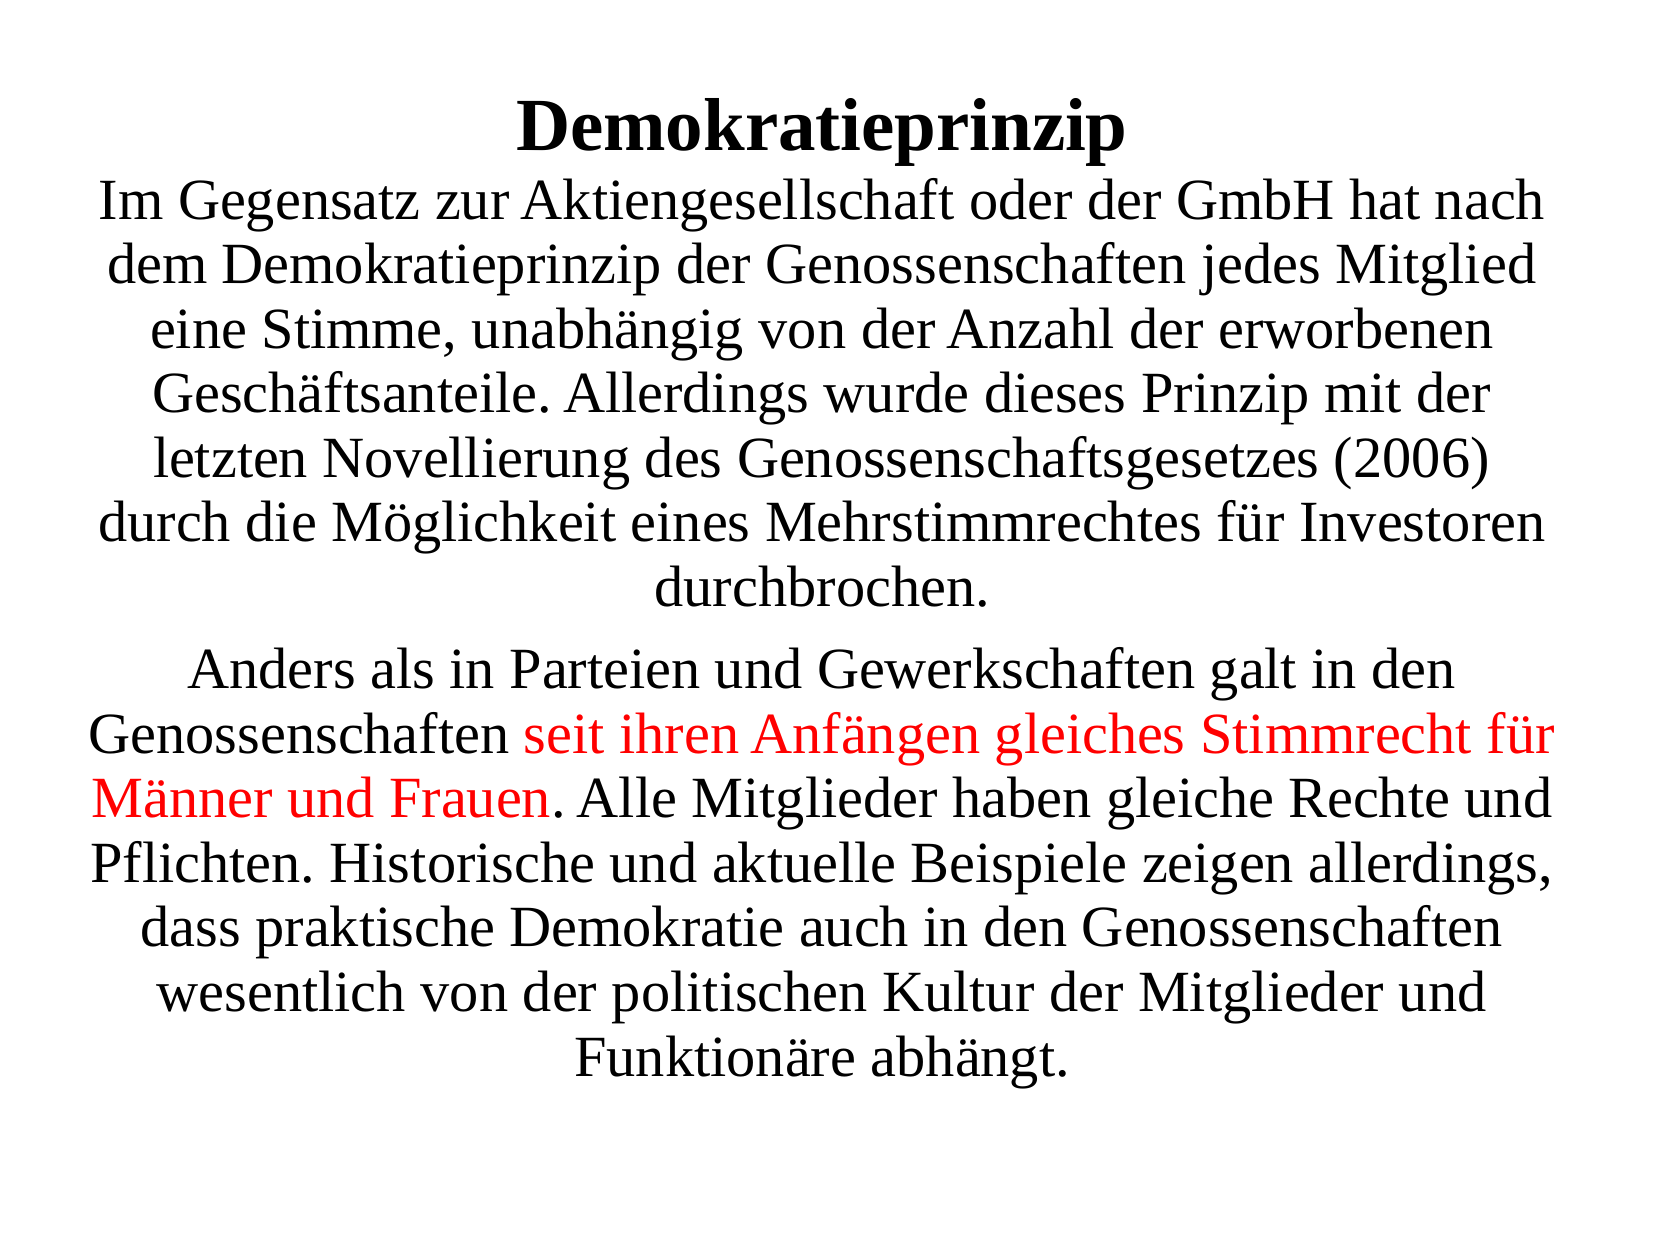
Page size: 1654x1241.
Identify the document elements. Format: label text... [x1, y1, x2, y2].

text_box Demokratieprinzip Im Gegensatz zur Aktiengesellschaft oder der GmbH hat nach dem Demokratieprinzip der Genossenschaften jedes Mitglied eine Stimme, unabhängig von der Anzahl der erworbenen Geschäftsanteile. Allerdings wurde dieses Prinzip mit der letzten Novellierung des Genossenschaftsgesetzes (2006) durch die Möglichkeit eines Mehrstimmrechtes für Investoren durchbrochen. Anders als in Parteien und Gewerkschaften galt in den Genossenschaften seit ihren Anfängen gleiches Stimmrecht für Männer und Frauen. Alle Mitglieder haben gleiche Rechte und Pflichten. Historische und aktuelle Beispiele zeigen allerdings, dass praktische Demokratie auch in den Genossenschaften wesentlich von der politischen Kultur der Mitglieder und Funktionäre abhängt. [73, 76, 1580, 1096]
